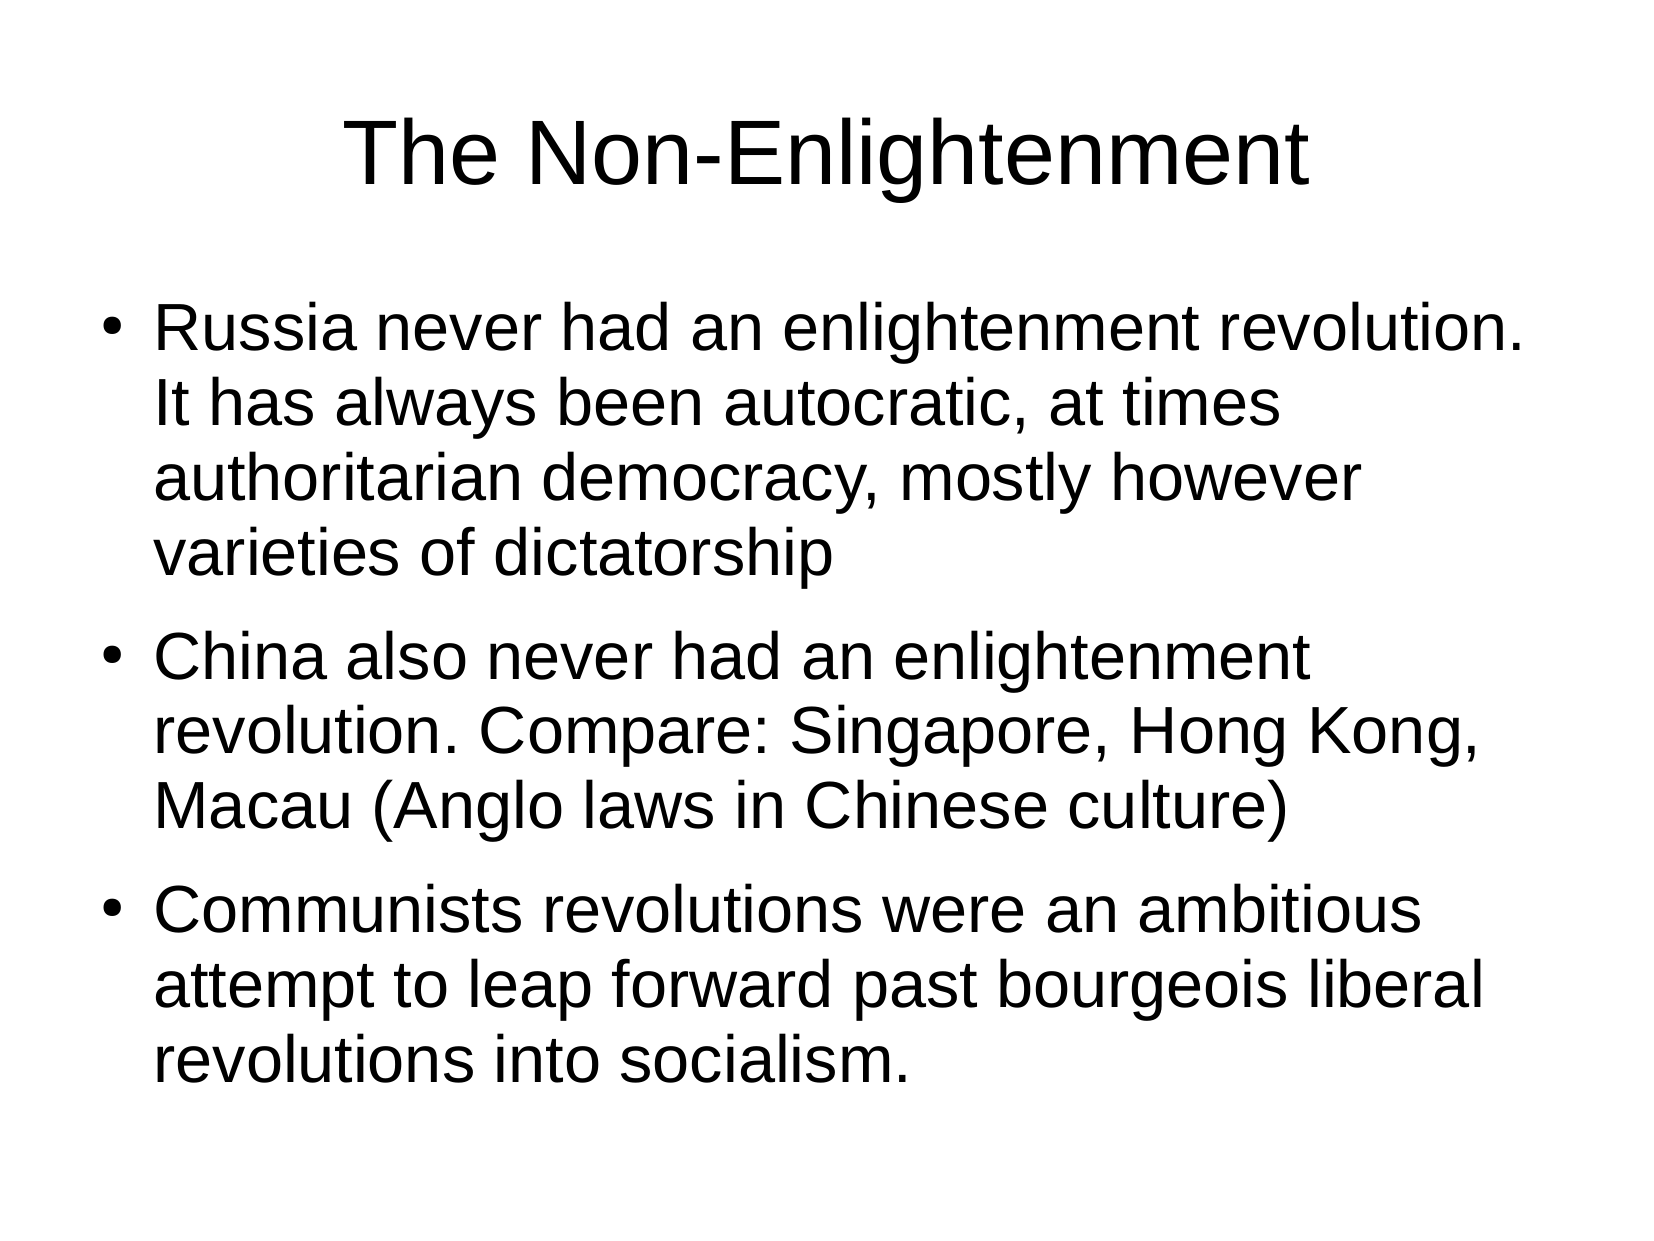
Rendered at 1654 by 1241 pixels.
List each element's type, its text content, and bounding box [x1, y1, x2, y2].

list Russia never had an enlightenment revolution. It has always been autocratic, at times authoritarian democracy, mostly however varieties of dictatorship China also never had an enlightenment revolution. Compare: Singapore, Hong Kong, Macau (Anglo laws in Chinese culture) Communists revolutions were an ambitious attempt to leap forward past bourgeois liberal revolutions into socialism. [82, 290, 1571, 1109]
title The Non-Enlightenment [82, 49, 1571, 257]
